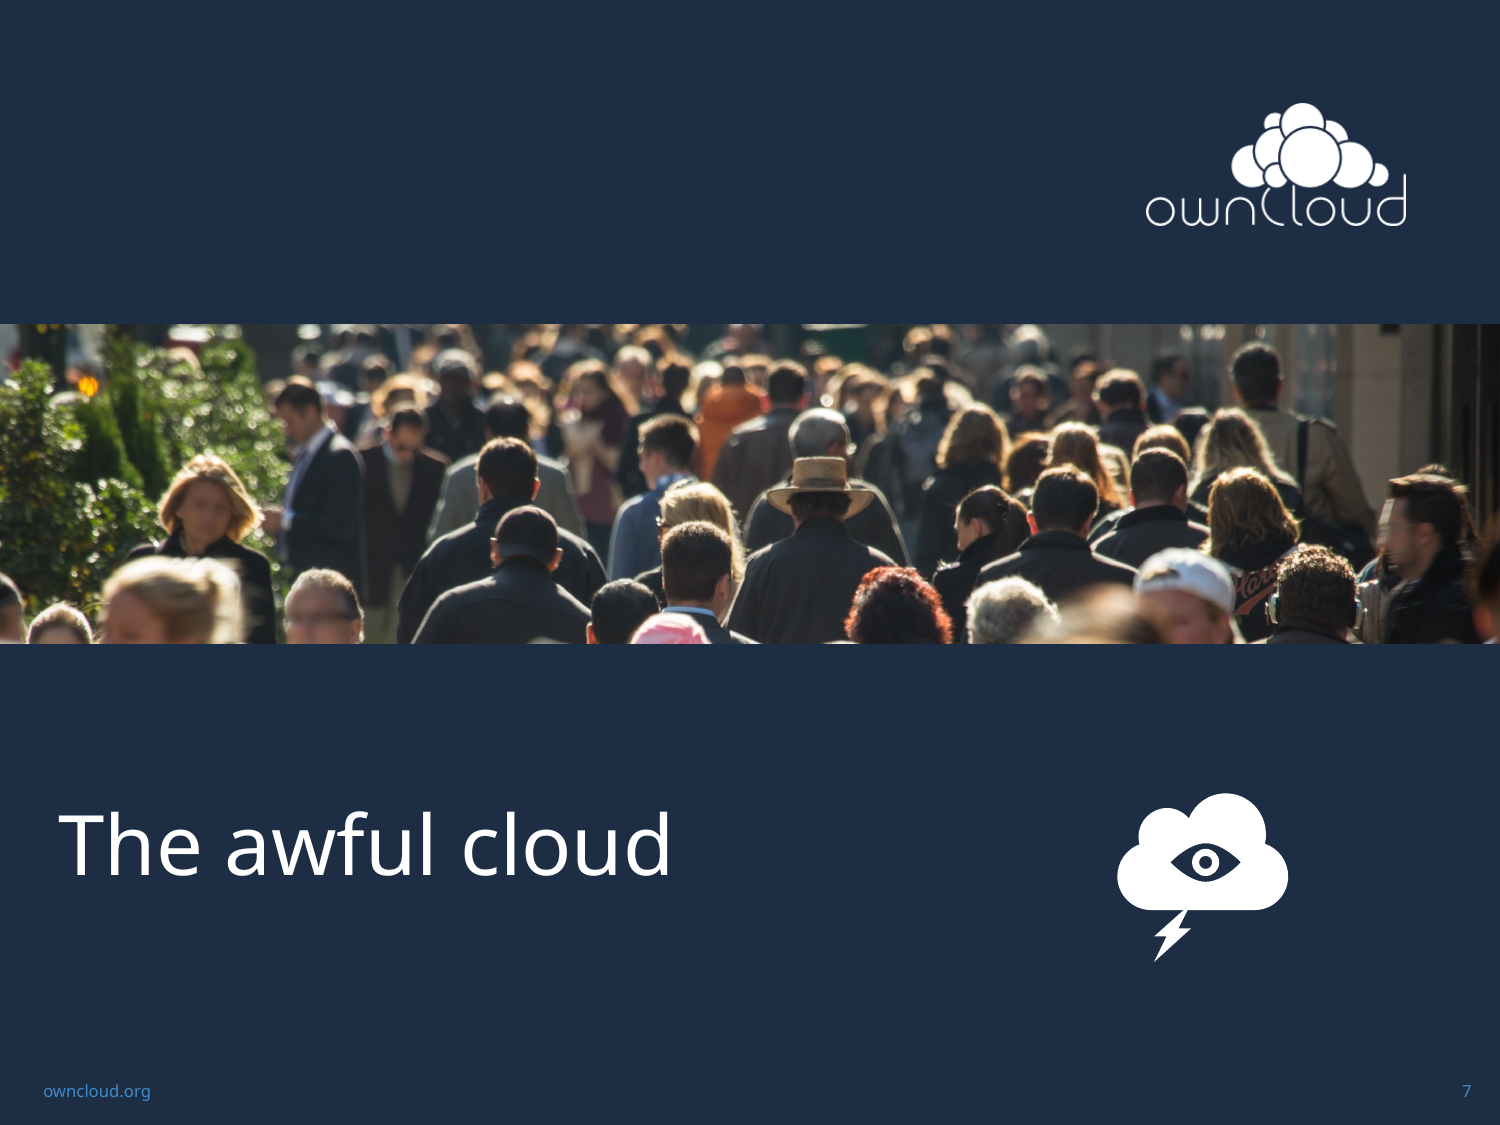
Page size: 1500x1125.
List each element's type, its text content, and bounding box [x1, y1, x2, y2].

title The awful cloud [58, 754, 1427, 942]
picture [1146, 103, 1406, 226]
text_box [1117, 793, 1289, 963]
picture [0, 324, 1500, 644]
title The awful cloud [1172, 844, 1240, 881]
